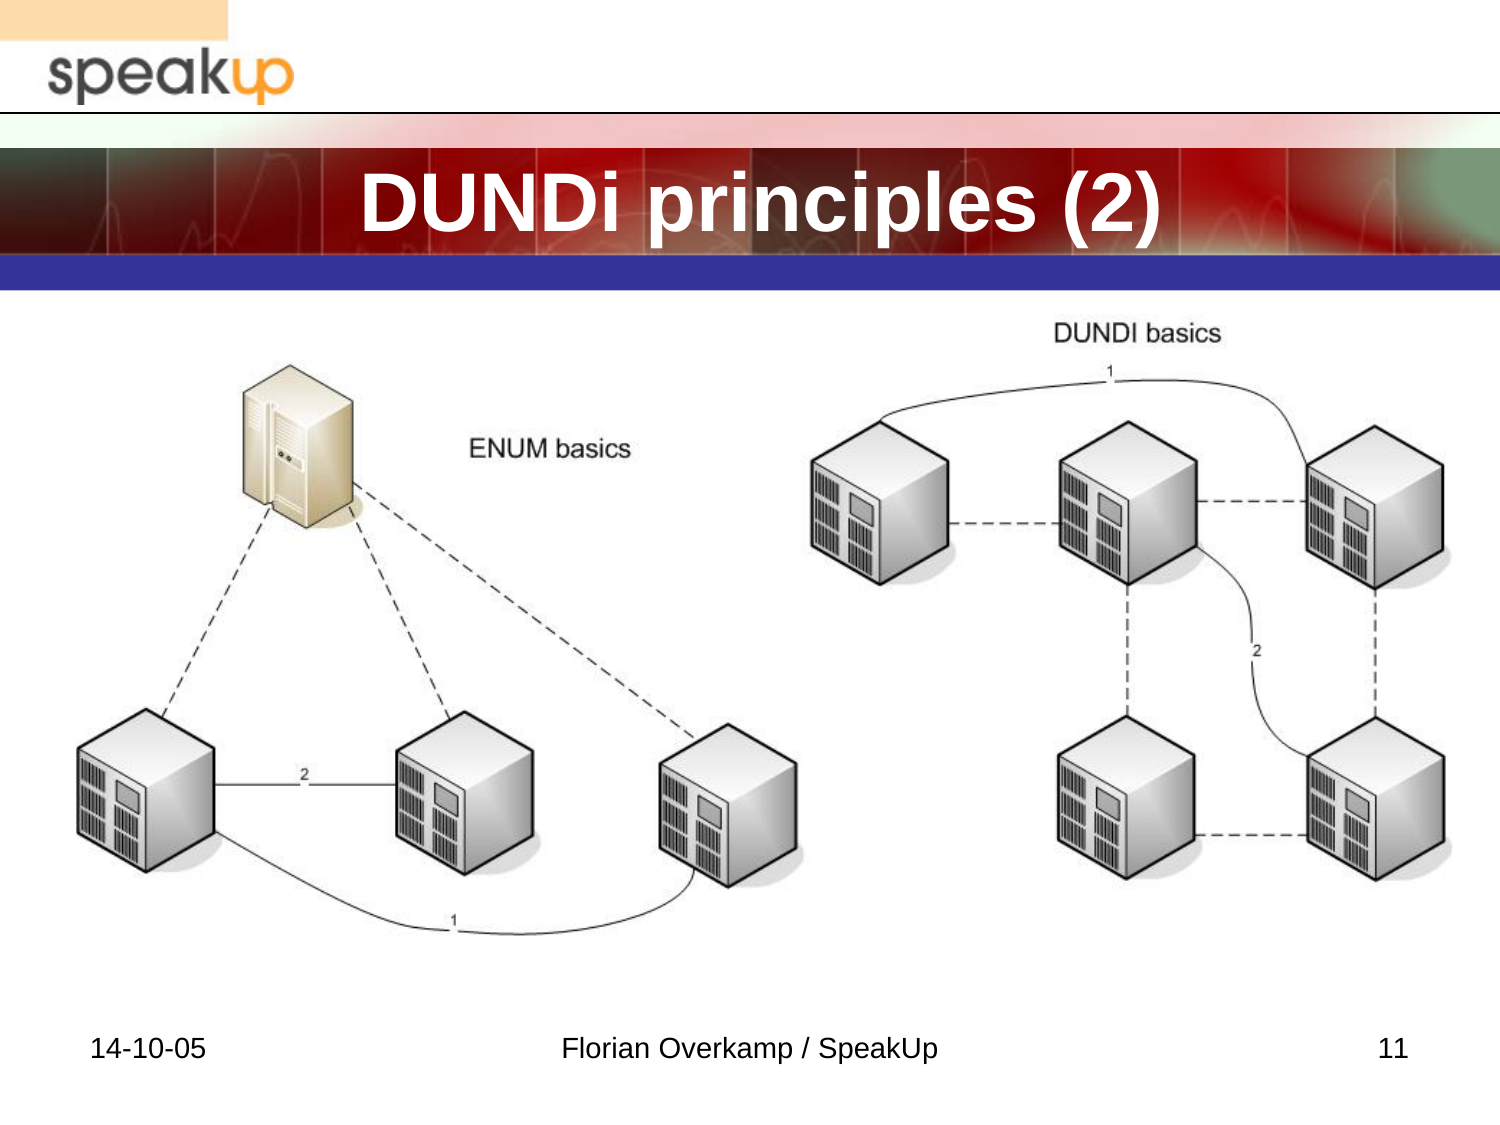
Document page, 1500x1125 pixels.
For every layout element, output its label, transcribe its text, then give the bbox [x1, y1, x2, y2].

picture [76, 314, 1453, 951]
picture [0, 0, 294, 105]
picture [0, 114, 1500, 255]
title DUNDi principles (2) [88, 144, 1436, 260]
